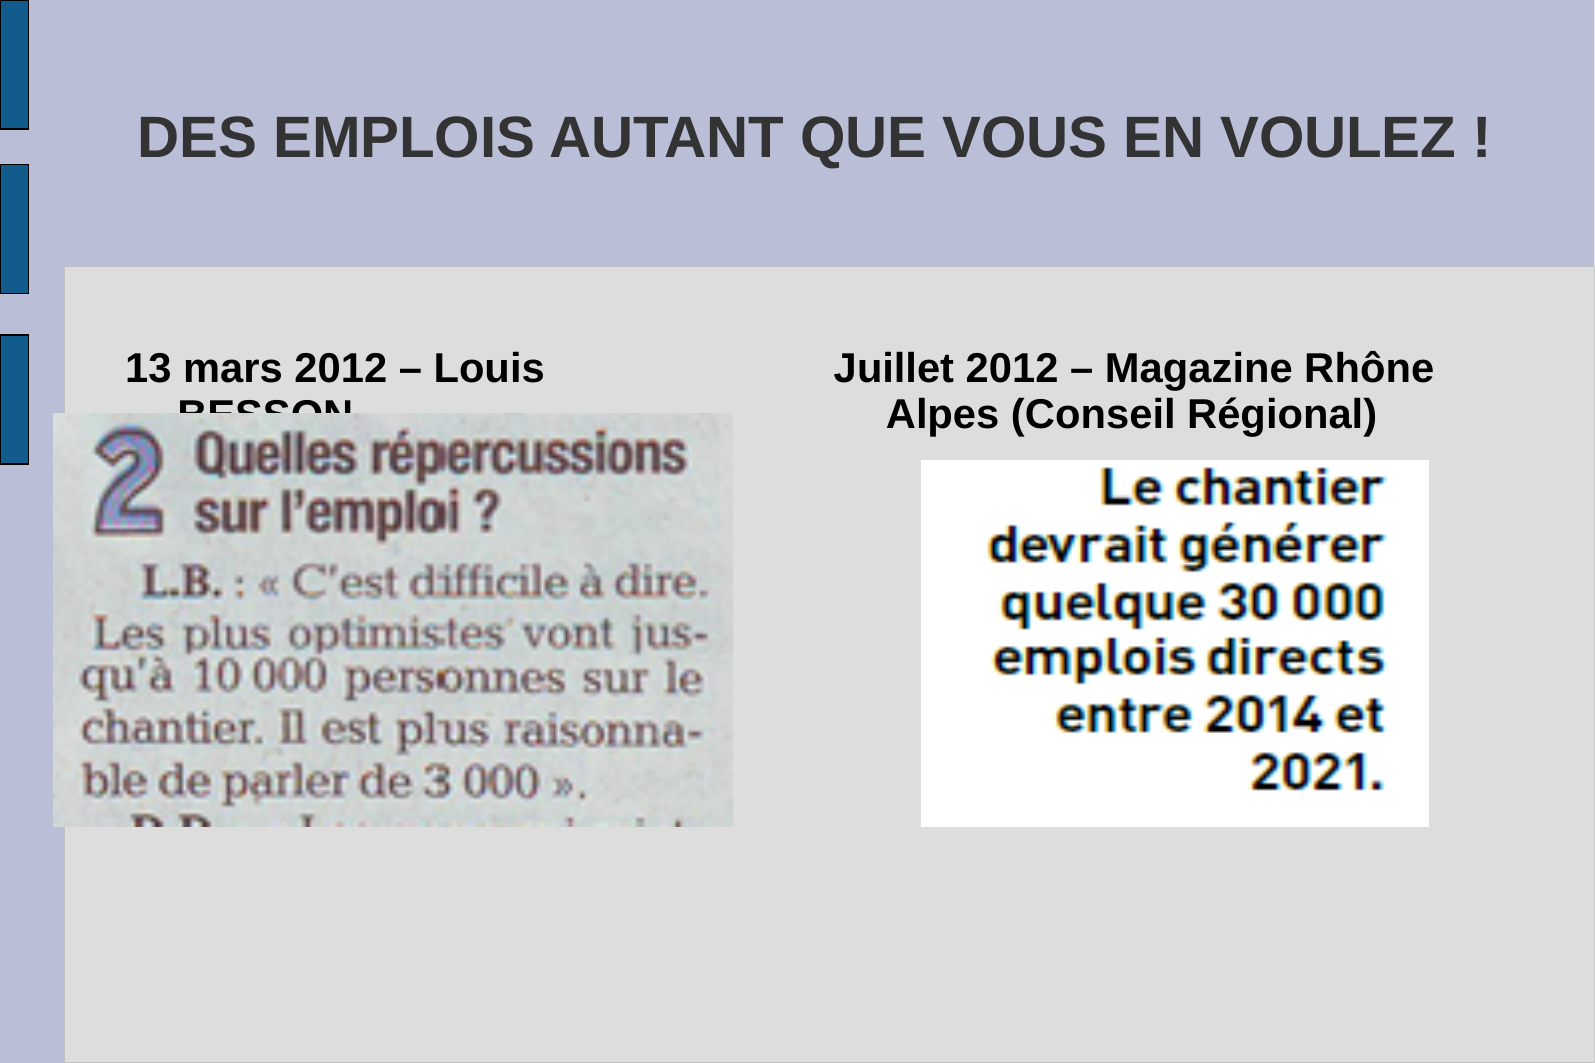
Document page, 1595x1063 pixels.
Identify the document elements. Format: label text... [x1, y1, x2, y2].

picture [921, 460, 1429, 827]
title DES EMPLOIS AUTANT QUE VOUS EN VOULEZ ! [118, 47, 1512, 225]
list 13 mars 2012 – Louis BESSON [35, 342, 733, 839]
text_box Juillet 2012 – Magazine Rhône Alpes (Conseil Régional) [815, 342, 1512, 863]
picture [53, 413, 733, 827]
